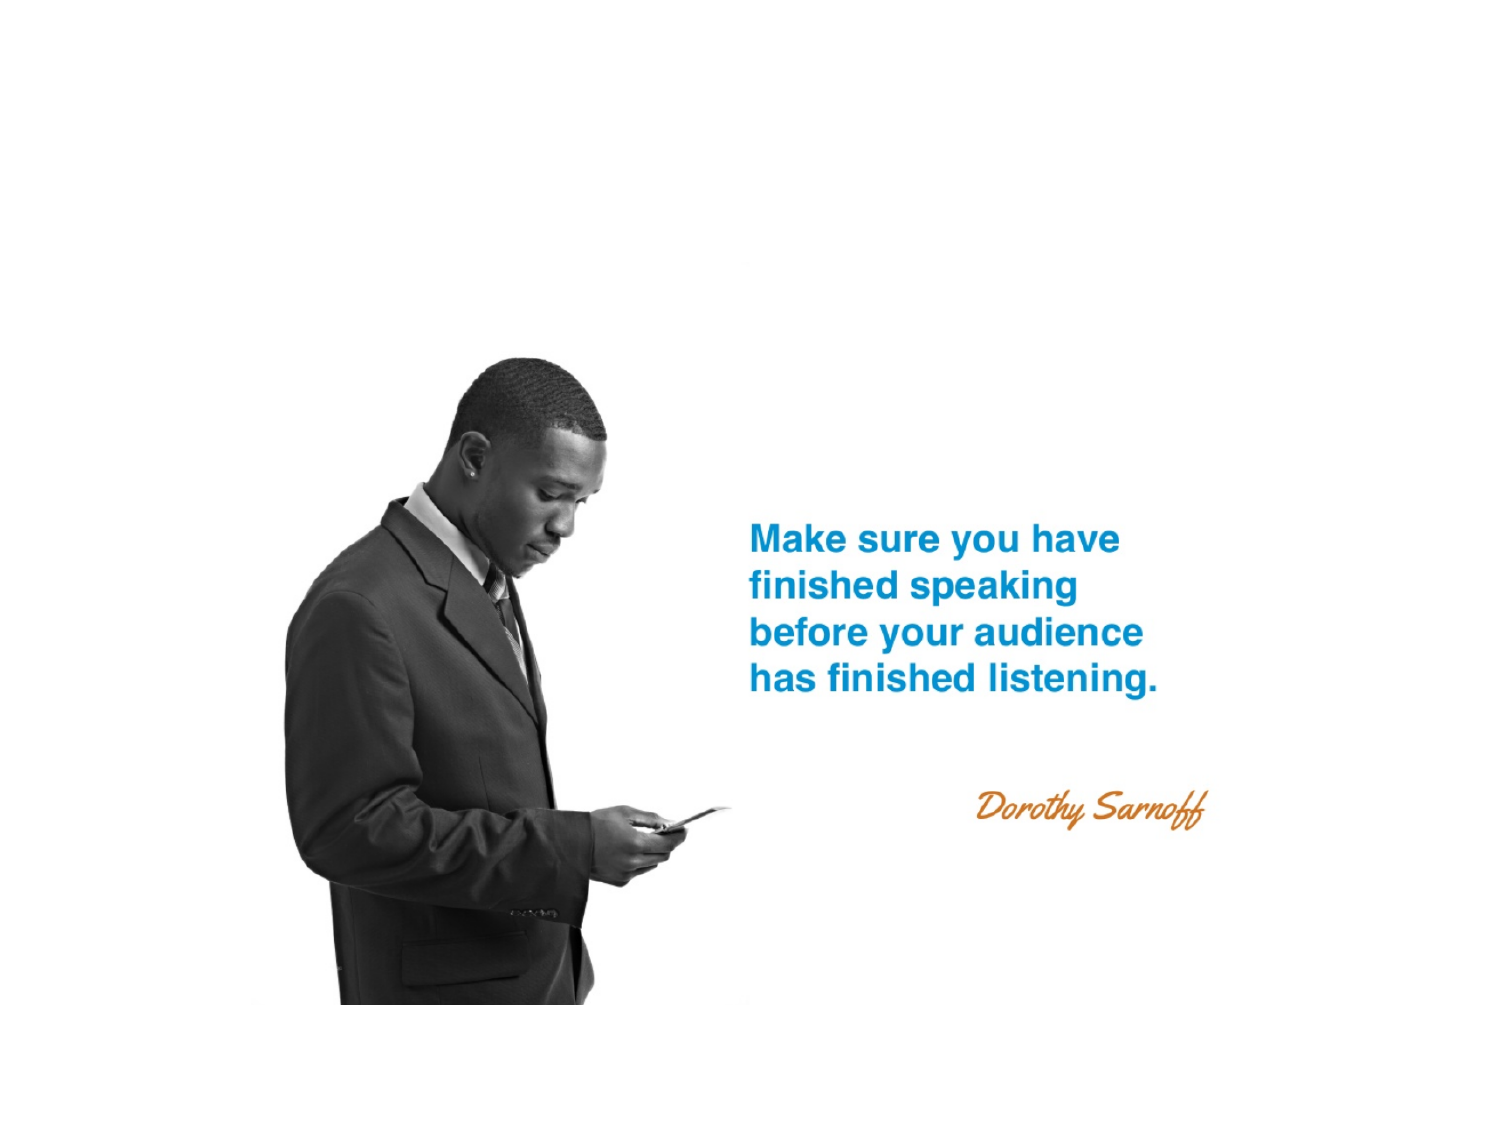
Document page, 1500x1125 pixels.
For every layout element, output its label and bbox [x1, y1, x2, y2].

picture [251, 262, 1249, 1005]
